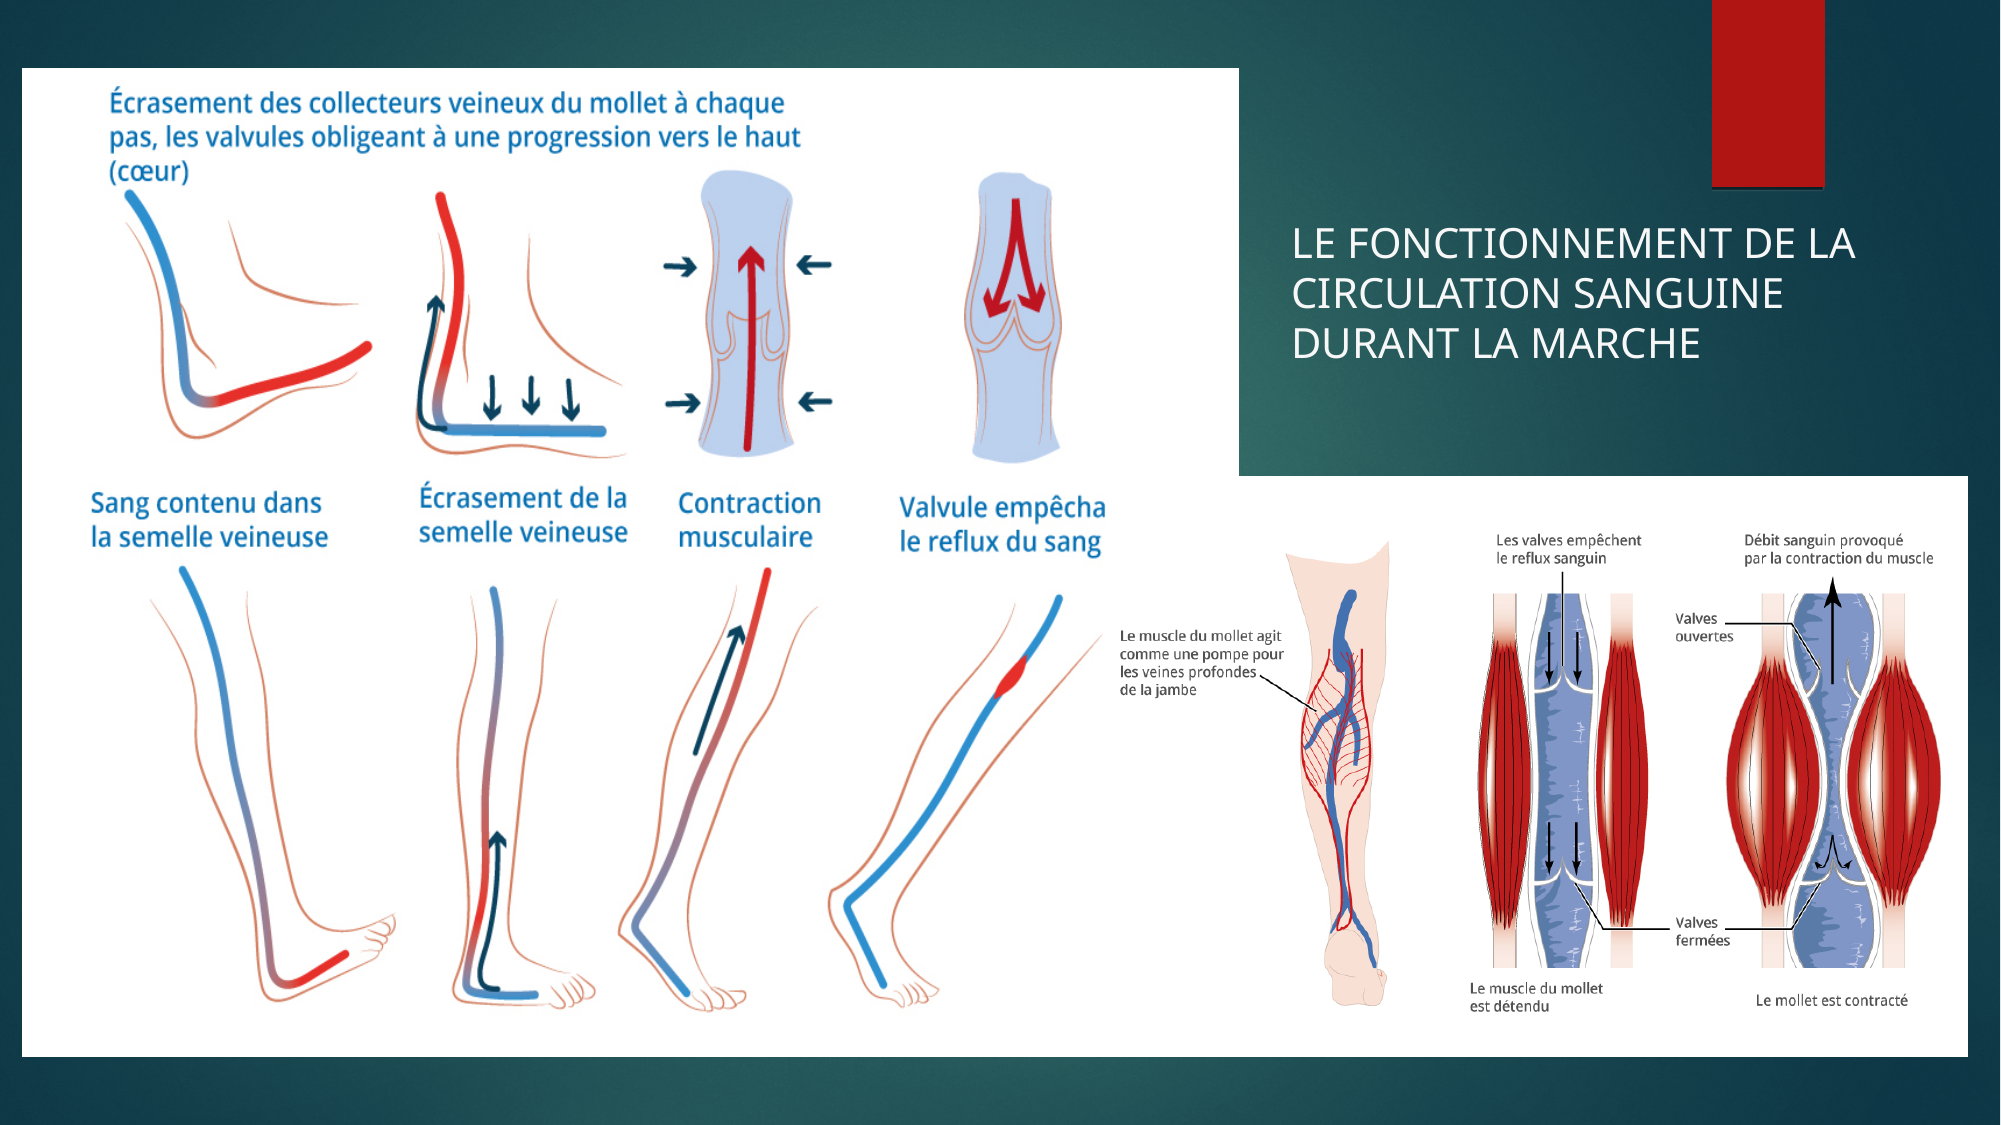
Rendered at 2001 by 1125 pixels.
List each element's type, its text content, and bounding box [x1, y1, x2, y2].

subtitle Le fonctionnement de la circulation sanguine durant la marche [1276, 208, 1933, 476]
text_box [0, 0, 2000, 1125]
picture [22, 68, 1968, 1057]
